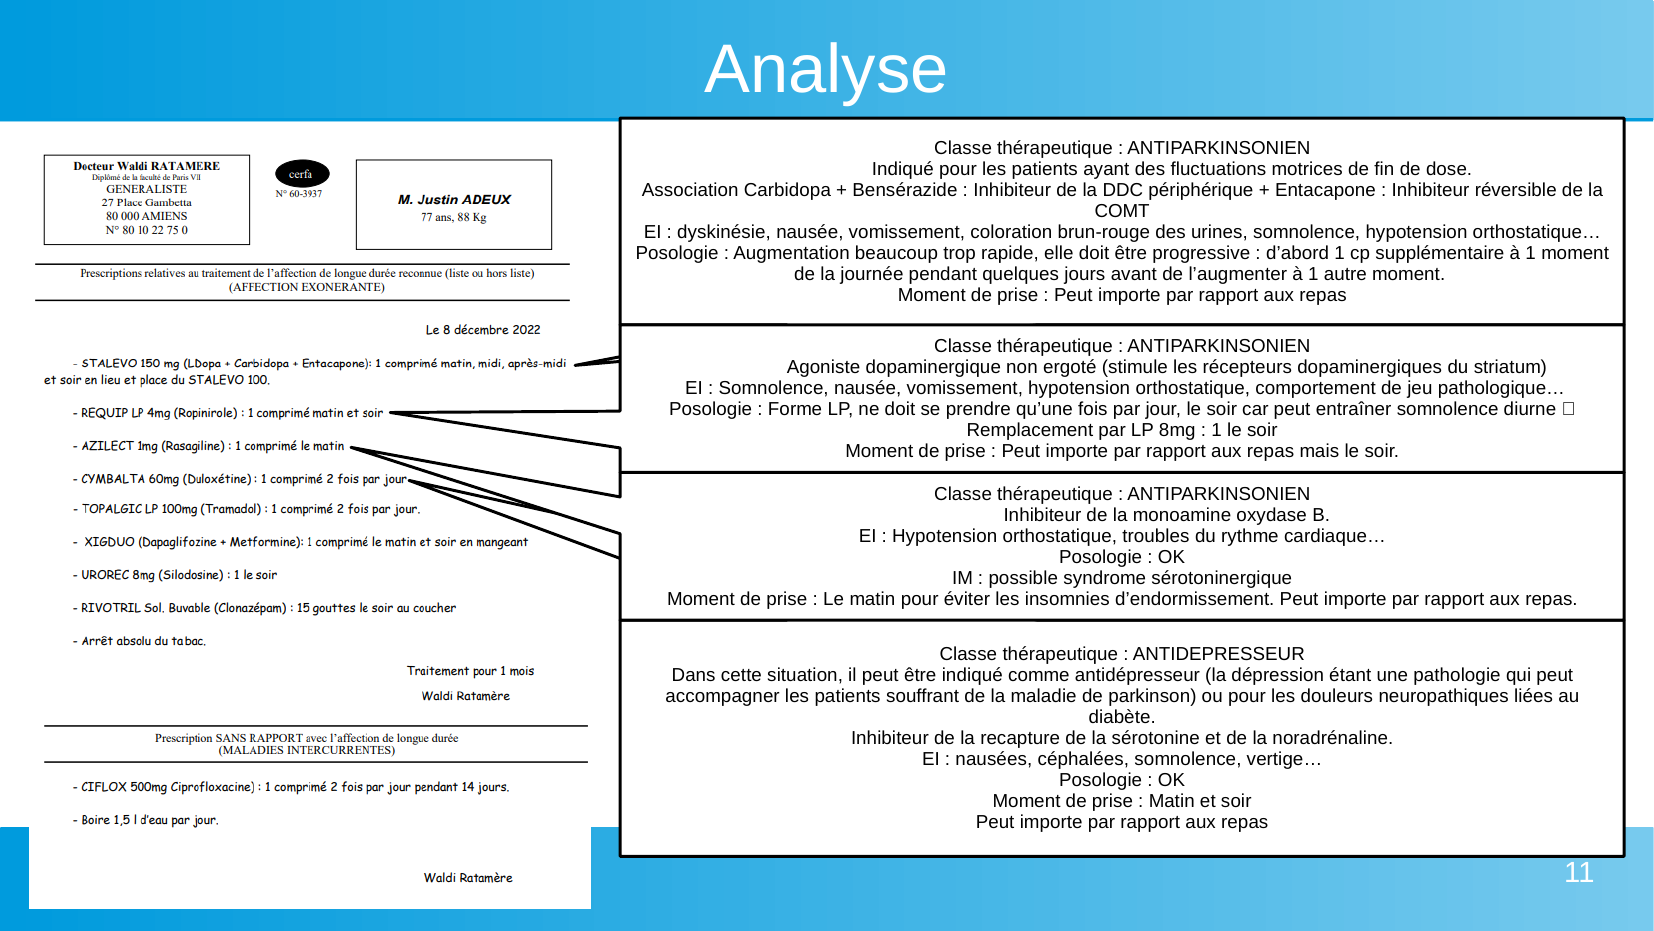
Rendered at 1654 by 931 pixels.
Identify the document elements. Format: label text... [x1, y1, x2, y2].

text_box Classe thérapeutique : ANTIPARKINSONIEN Inhibiteur de la monoamine oxydase B. EI : Hypotension orthostatique, troubles du rythme cardiaque… Posologie : OK IM : possible syndrome sérotoninergique Moment de prise : Le matin pour éviter les insomnies d’endormissement. Peut importe par rapport aux repas. [350, 447, 1625, 621]
text_box Classe thérapeutique : ANTIDEPRESSEUR Dans cette situation, il peut être indiqué comme antidépresseur (la dépression étant une pathologie qui peut accompagner les patients souffrant de la maladie de parkinson) ou pour les douleurs neuropathiques liées au diabète. Inhibiteur de la recapture de la sérotonine et de la noradrénaline. EI : nausées, céphalées, somnolence, vertige… Posologie : OK Moment de prise : Matin et soir Peut importe par rapport aux repas [409, 480, 620, 559]
text_box Classe thérapeutique : ANTIPARKINSONIEN Agoniste dopaminergique non ergoté (stimule les récepteurs dopaminergiques du striatum) EI : Somnolence, nausée, vomissement, hypotension orthostatique, comportement de jeu pathologique… Posologie : Forme LP, ne doit se prendre qu’une fois par jour, le soir car peut entraîner somnolence diurne  Remplacement par LP 8mg : 1 le soir Moment de prise : Peut importe par rapport aux repas mais le soir. [390, 324, 1625, 472]
text_box Classe thérapeutique : ANTIPARKINSONIEN Indiqué pour les patients ayant des fluctuations motrices de fin de dose. Association Carbidopa + Bensérazide : Inhibiteur de la DDC périphérique + Entacapone : Inhibiteur réversible de la COMT EI : dyskinésie, nausée, vomissement, coloration brun-rouge des urines, somnolence, hypotension orthostatique… Posologie : Augmentation beaucoup trop rapide, elle doit être progressive : d’abord 1 cp supplémentaire à 1 moment de la journée pendant quelques jours avant de l’augmenter à 1 autre moment. Moment de prise : Peut importe par rapport aux repas [620, 118, 1625, 324]
text_box Classe thérapeutique : ANTIDEPRESSEUR Dans cette situation, il peut être indiqué comme antidépresseur (la dépression étant une pathologie qui peut accompagner les patients souffrant de la maladie de parkinson) ou pour les douleurs neuropathiques liées au diabète. Inhibiteur de la recapture de la sérotonine et de la noradrénaline. EI : nausées, céphalées, somnolence, vertige… Posologie : OK Moment de prise : Matin et soir Peut importe par rapport aux repas [620, 621, 1625, 857]
title Analyse [59, 29, 1595, 108]
picture [29, 147, 591, 909]
